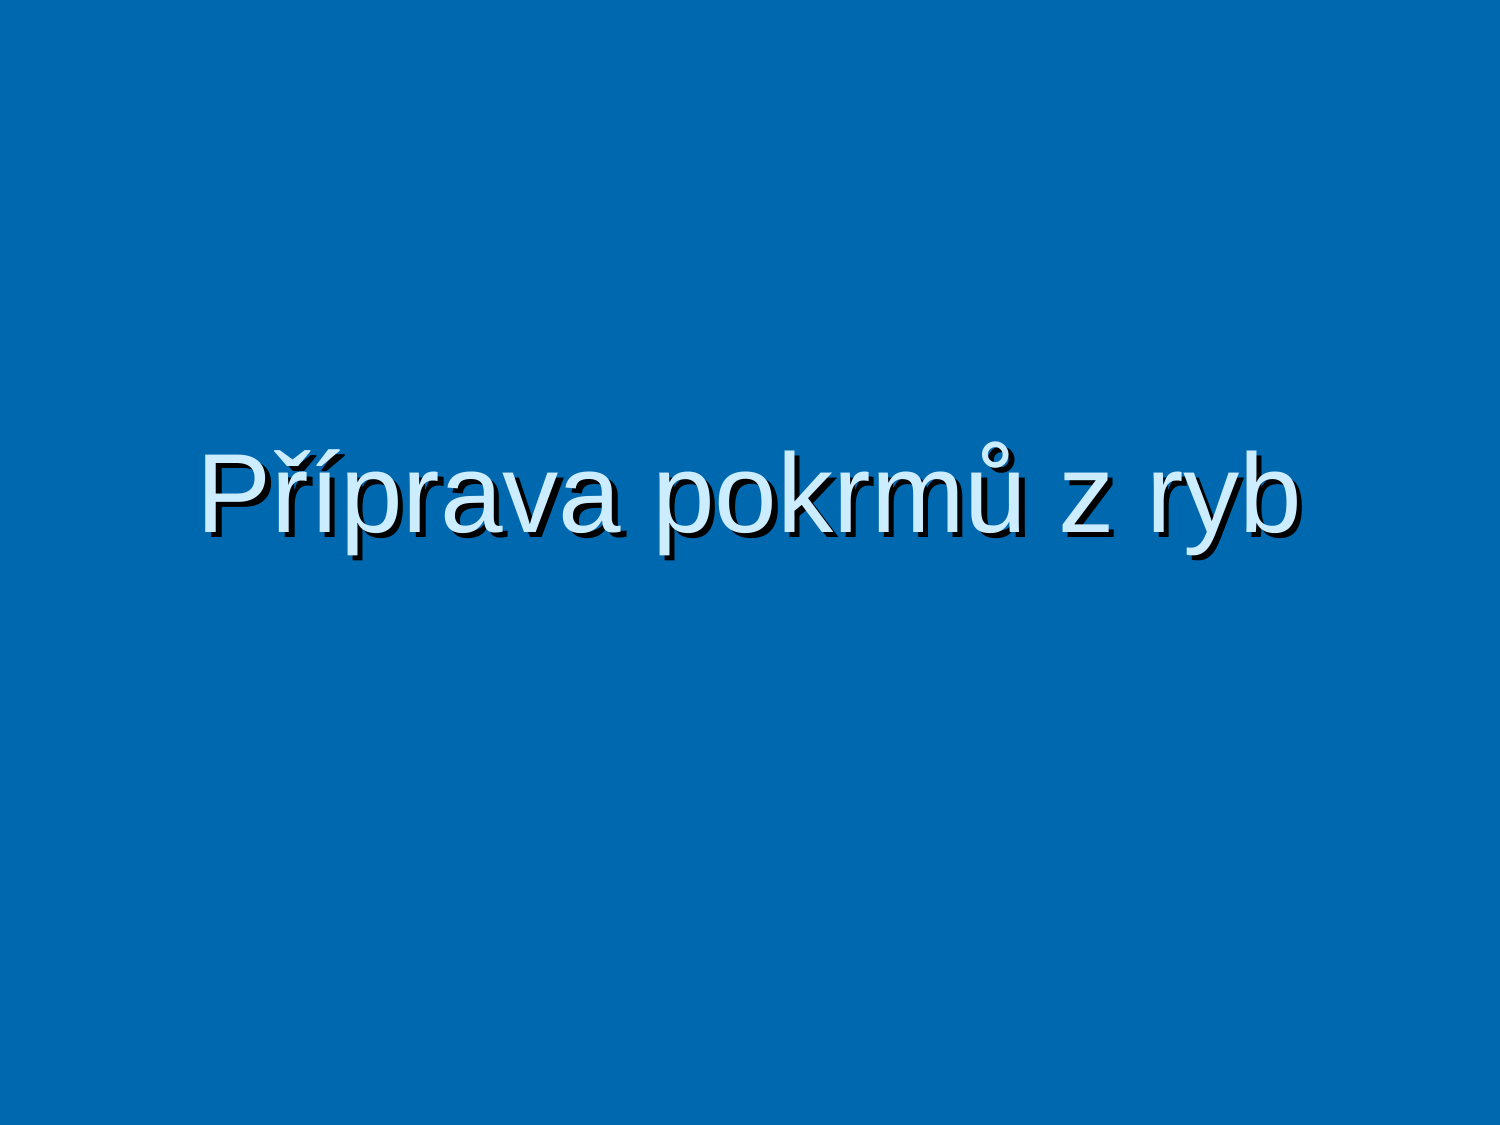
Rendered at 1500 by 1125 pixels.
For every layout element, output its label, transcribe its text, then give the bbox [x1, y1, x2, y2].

title Příprava pokrmů z ryb [112, 277, 1388, 563]
